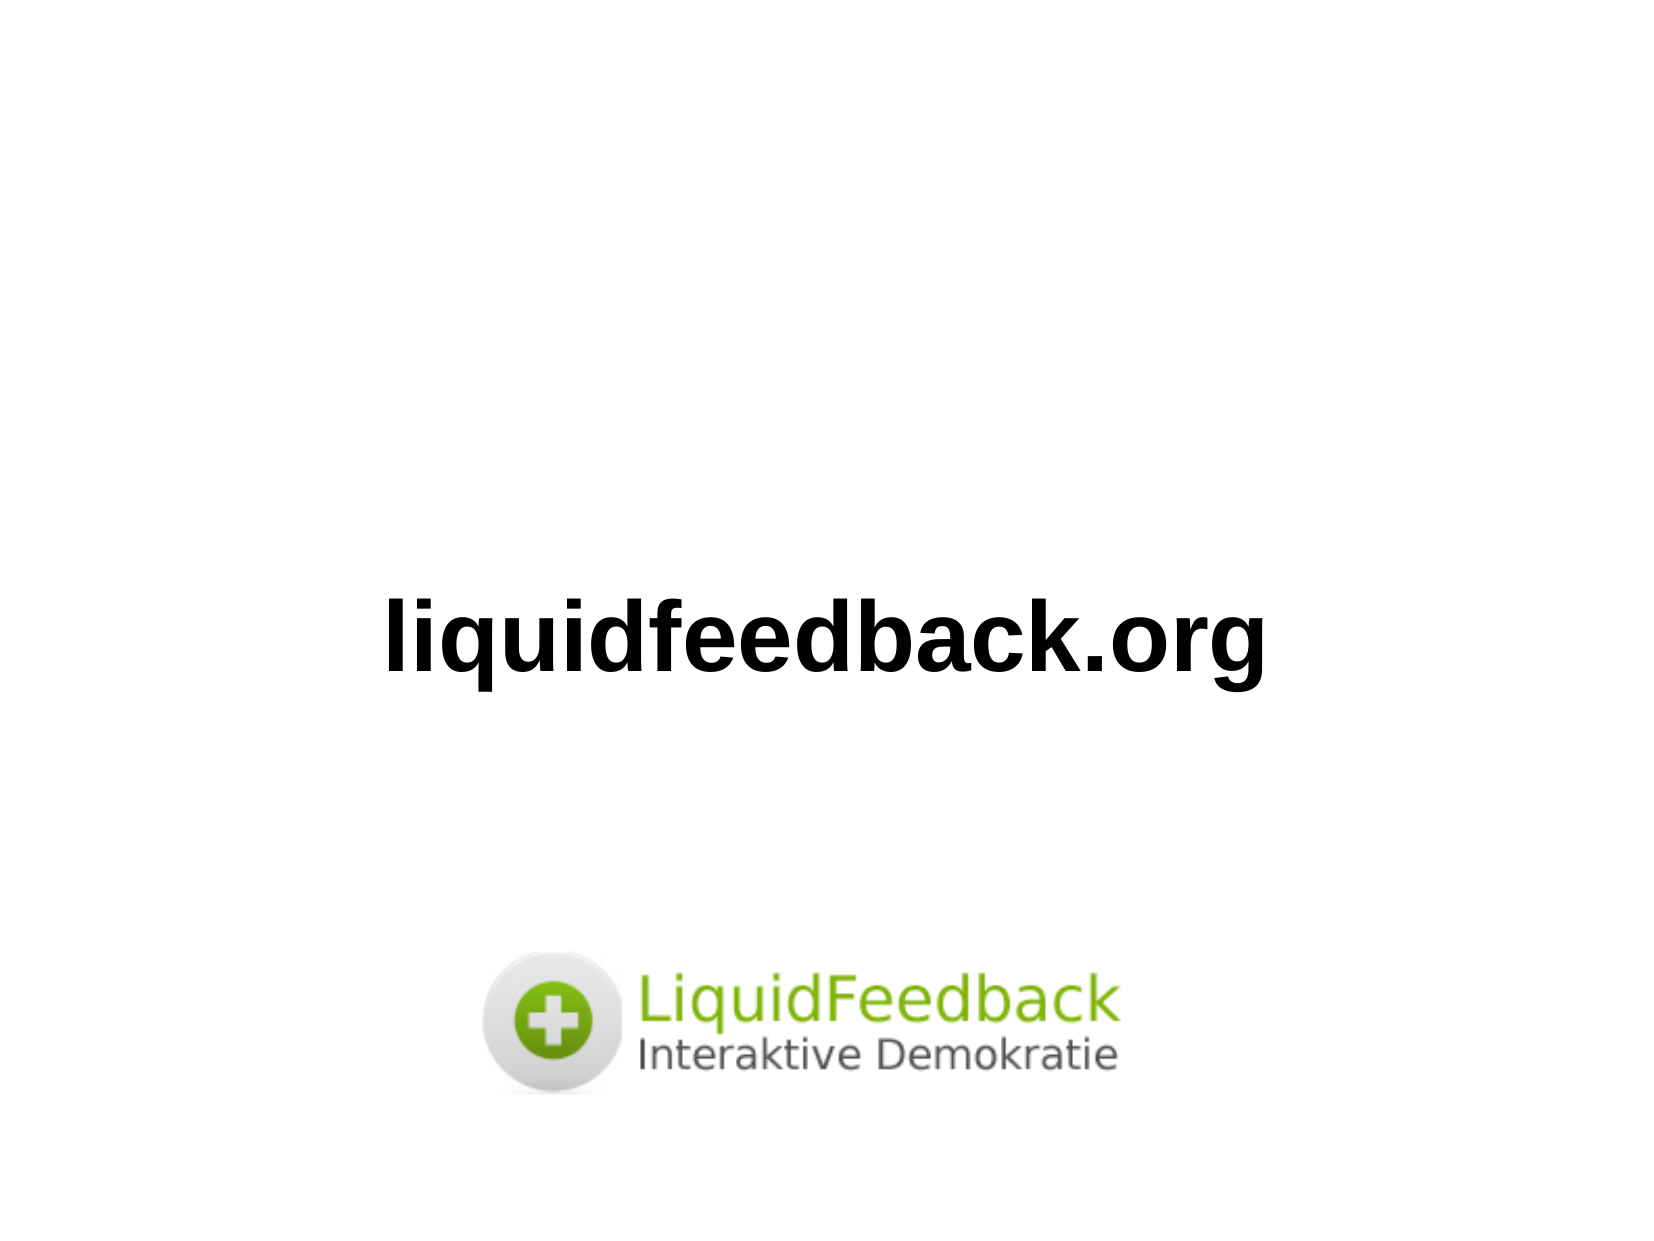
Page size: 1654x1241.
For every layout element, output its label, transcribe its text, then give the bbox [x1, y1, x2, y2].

text_box liquidfeedback.org [82, 297, 1571, 1102]
picture [472, 944, 1144, 1099]
